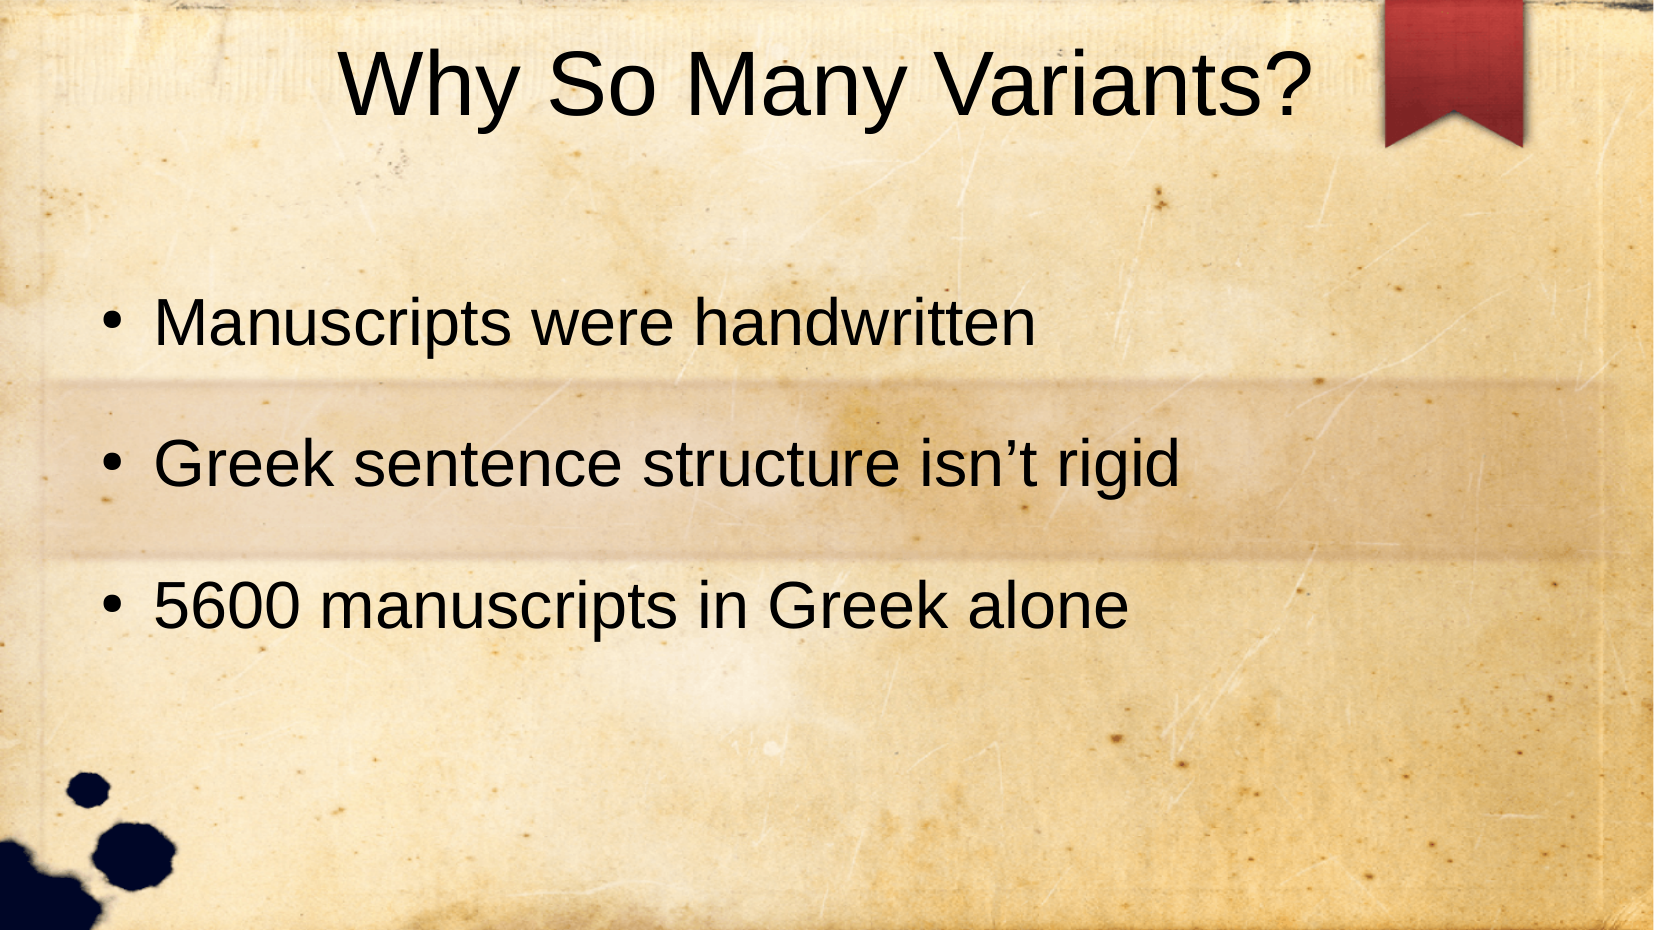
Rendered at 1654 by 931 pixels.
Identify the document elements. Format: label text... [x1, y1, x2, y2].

title Why So Many Variants? [82, 5, 1571, 162]
list Manuscripts were handwritten Greek sentence structure isn’t rigid 5600 manuscripts in Greek alone [82, 247, 1571, 673]
picture [0, 0, 1654, 930]
